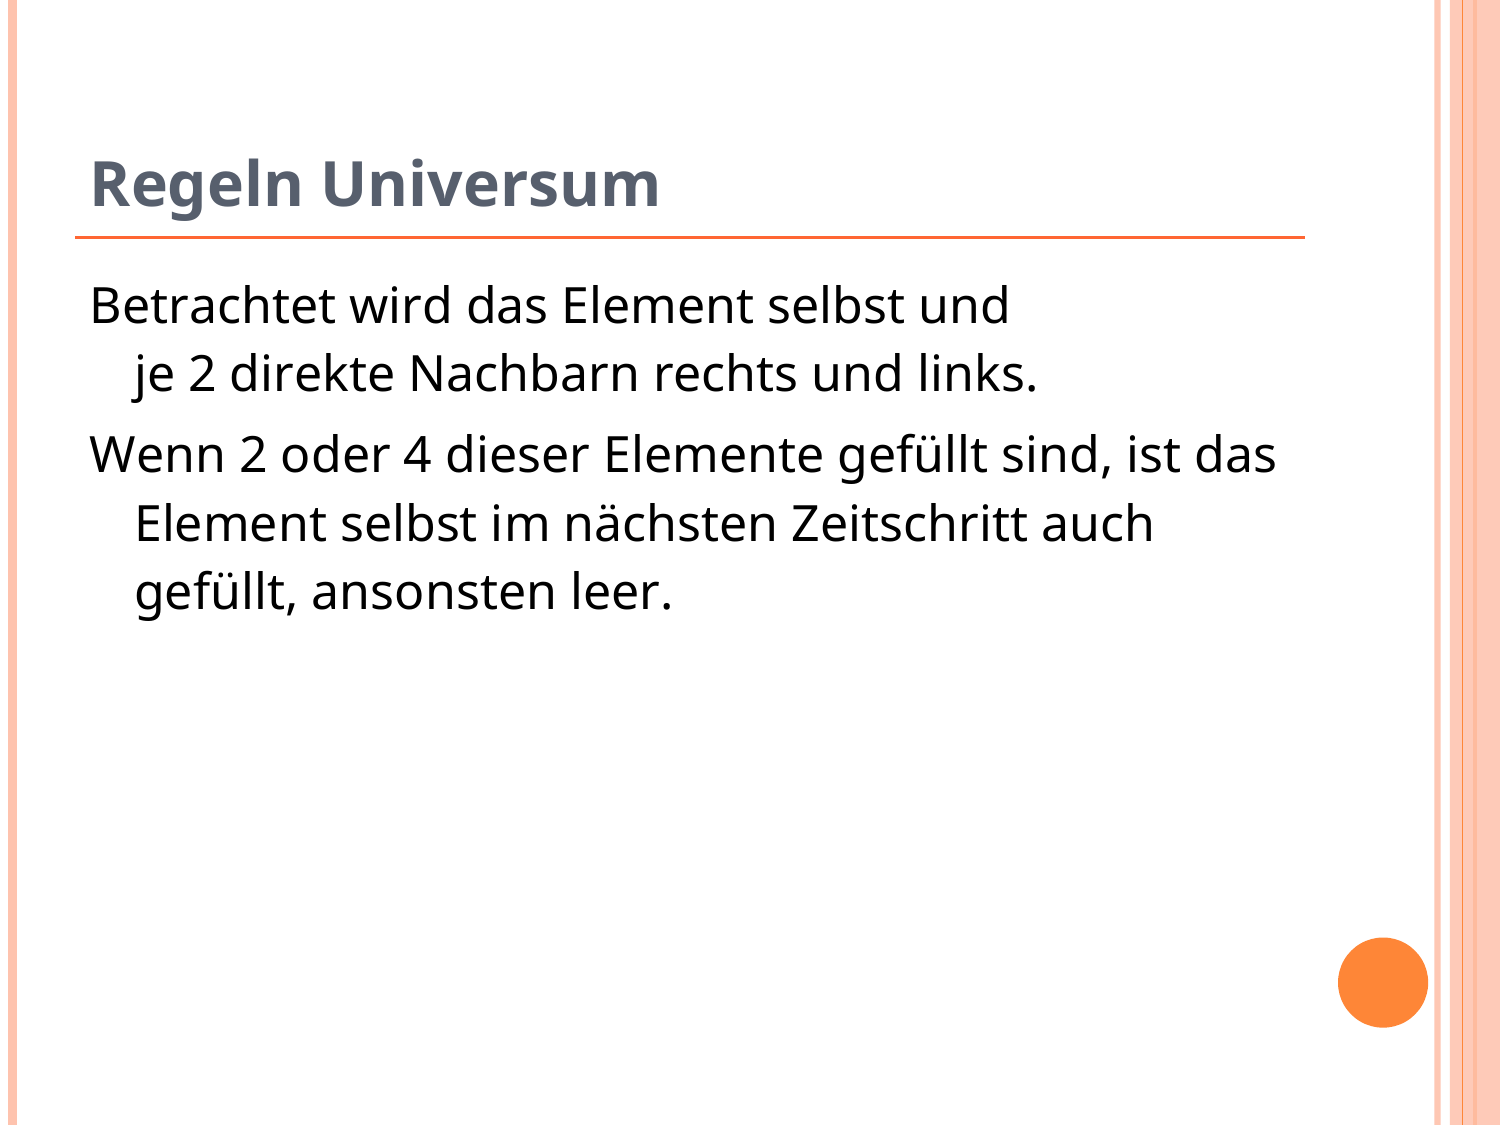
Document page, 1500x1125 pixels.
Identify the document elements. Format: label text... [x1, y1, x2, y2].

list Betrachtet wird das Element selbst und je 2 direkte Nachbarn rechts und links. Wenn 2 oder 4 dieser Elemente gefüllt sind, ist das Element selbst im nächsten Zeitschritt auch gefüllt, ansonsten leer. [74, 262, 1300, 1063]
title Regeln Universum [74, 44, 1300, 233]
